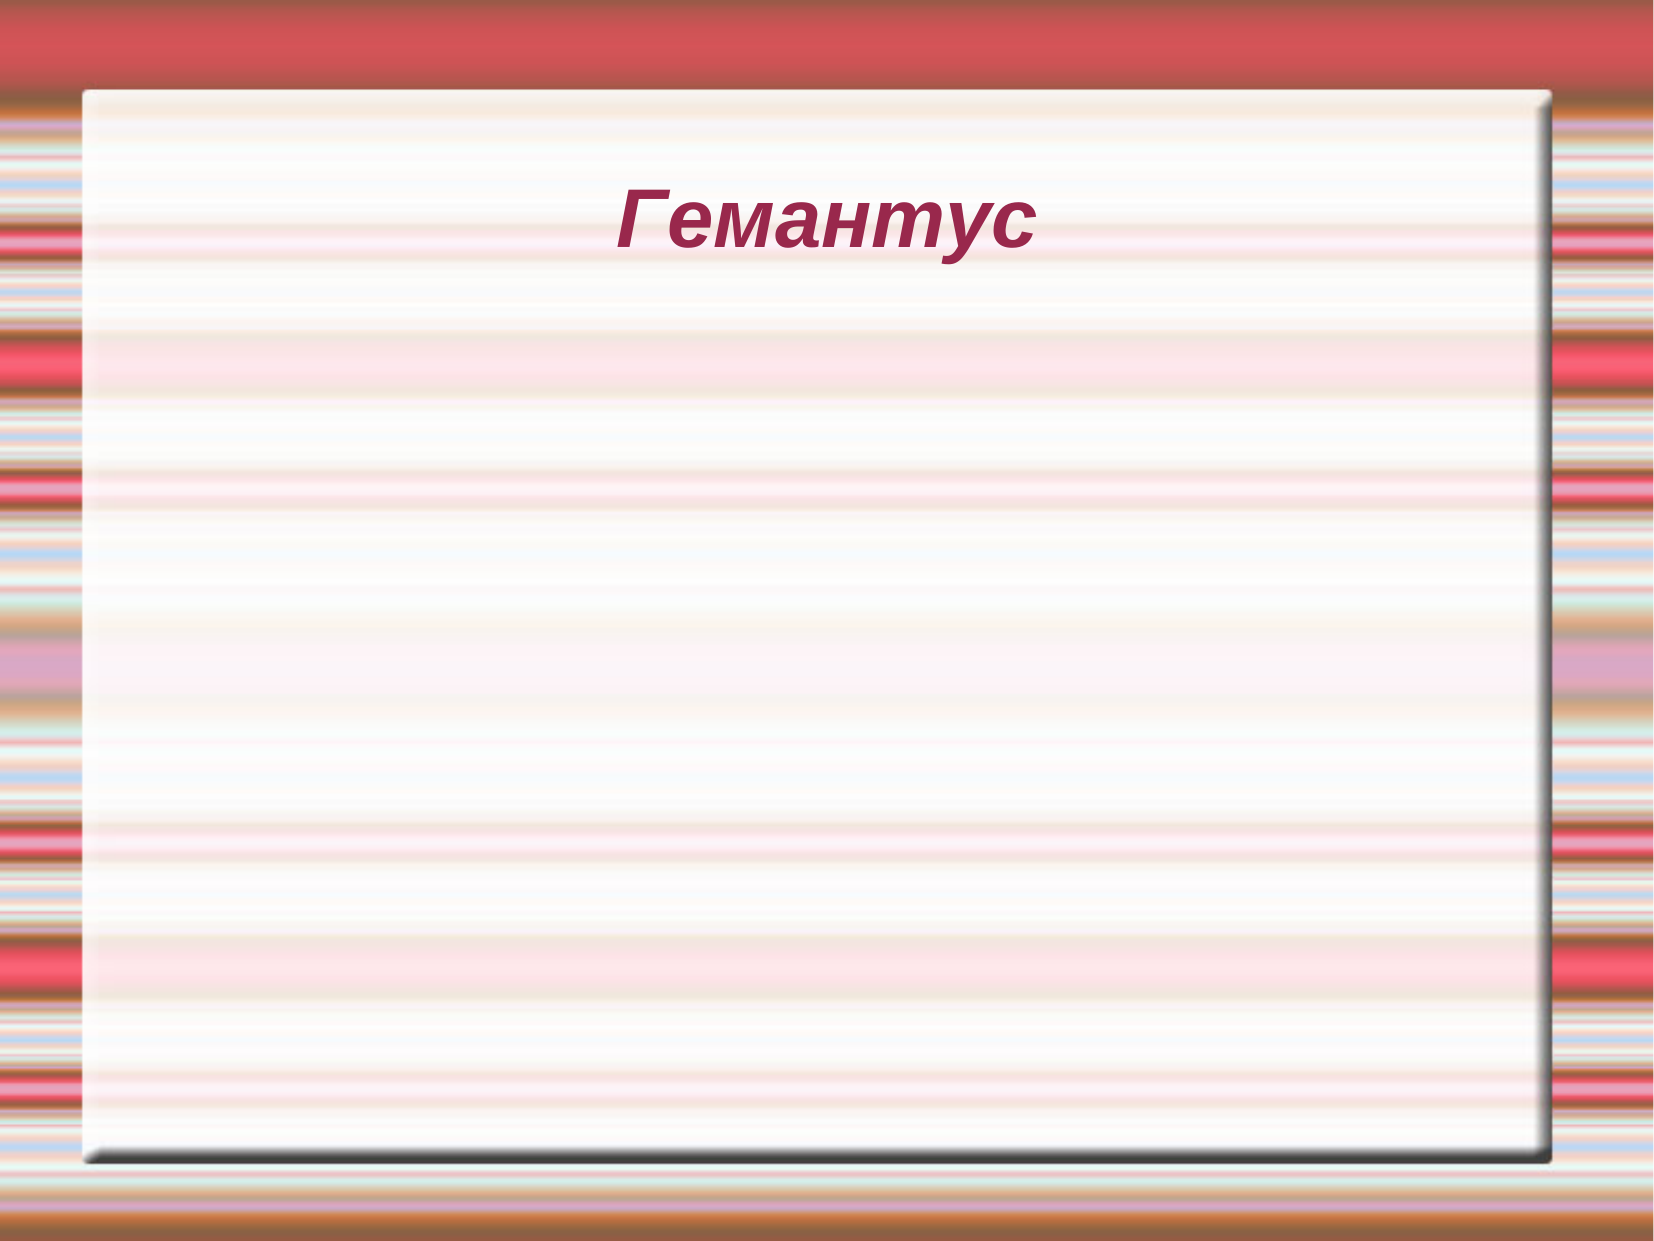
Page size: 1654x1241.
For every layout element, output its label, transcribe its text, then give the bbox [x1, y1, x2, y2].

chart [134, 350, 1516, 1132]
title Гемантус [121, 122, 1534, 315]
picture [0, 0, 1654, 1241]
